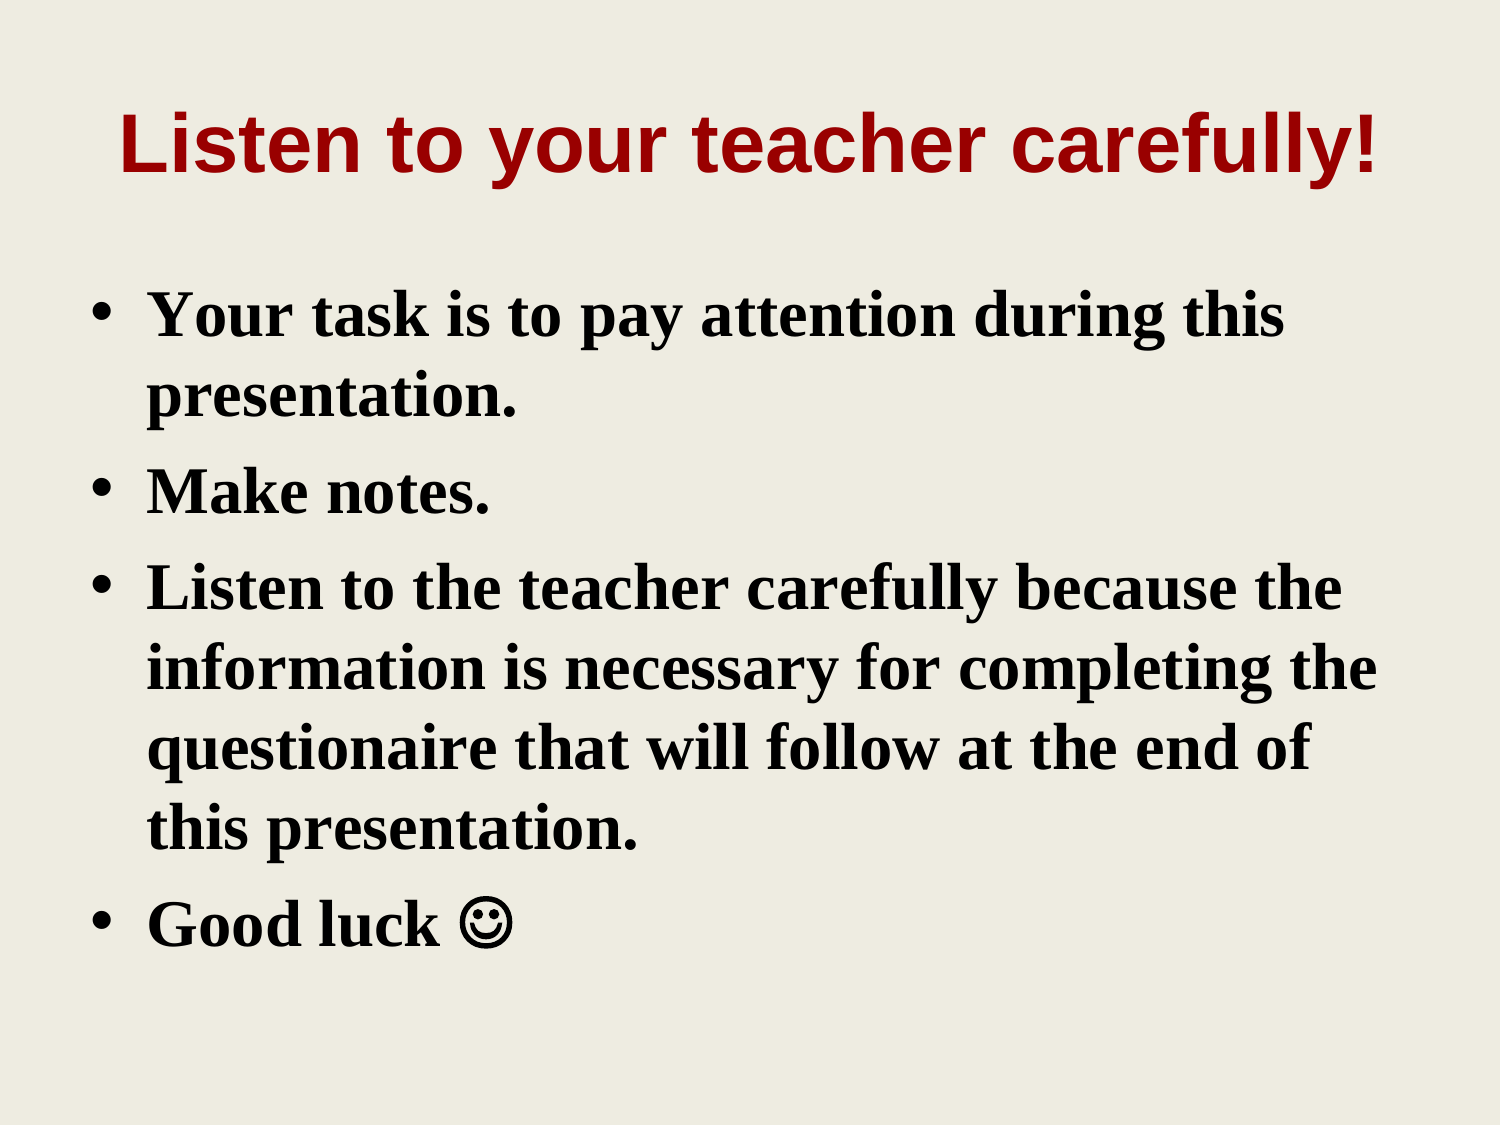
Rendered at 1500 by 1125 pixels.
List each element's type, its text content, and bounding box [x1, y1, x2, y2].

list Your task is to pay attention during this presentation. Make notes. Listen to the teacher carefully because the information is necessary for completing the questionaire that will follow at the end of this presentation. Good luck  [75, 262, 1426, 1006]
title Listen to your teacher carefully! [75, 45, 1426, 233]
